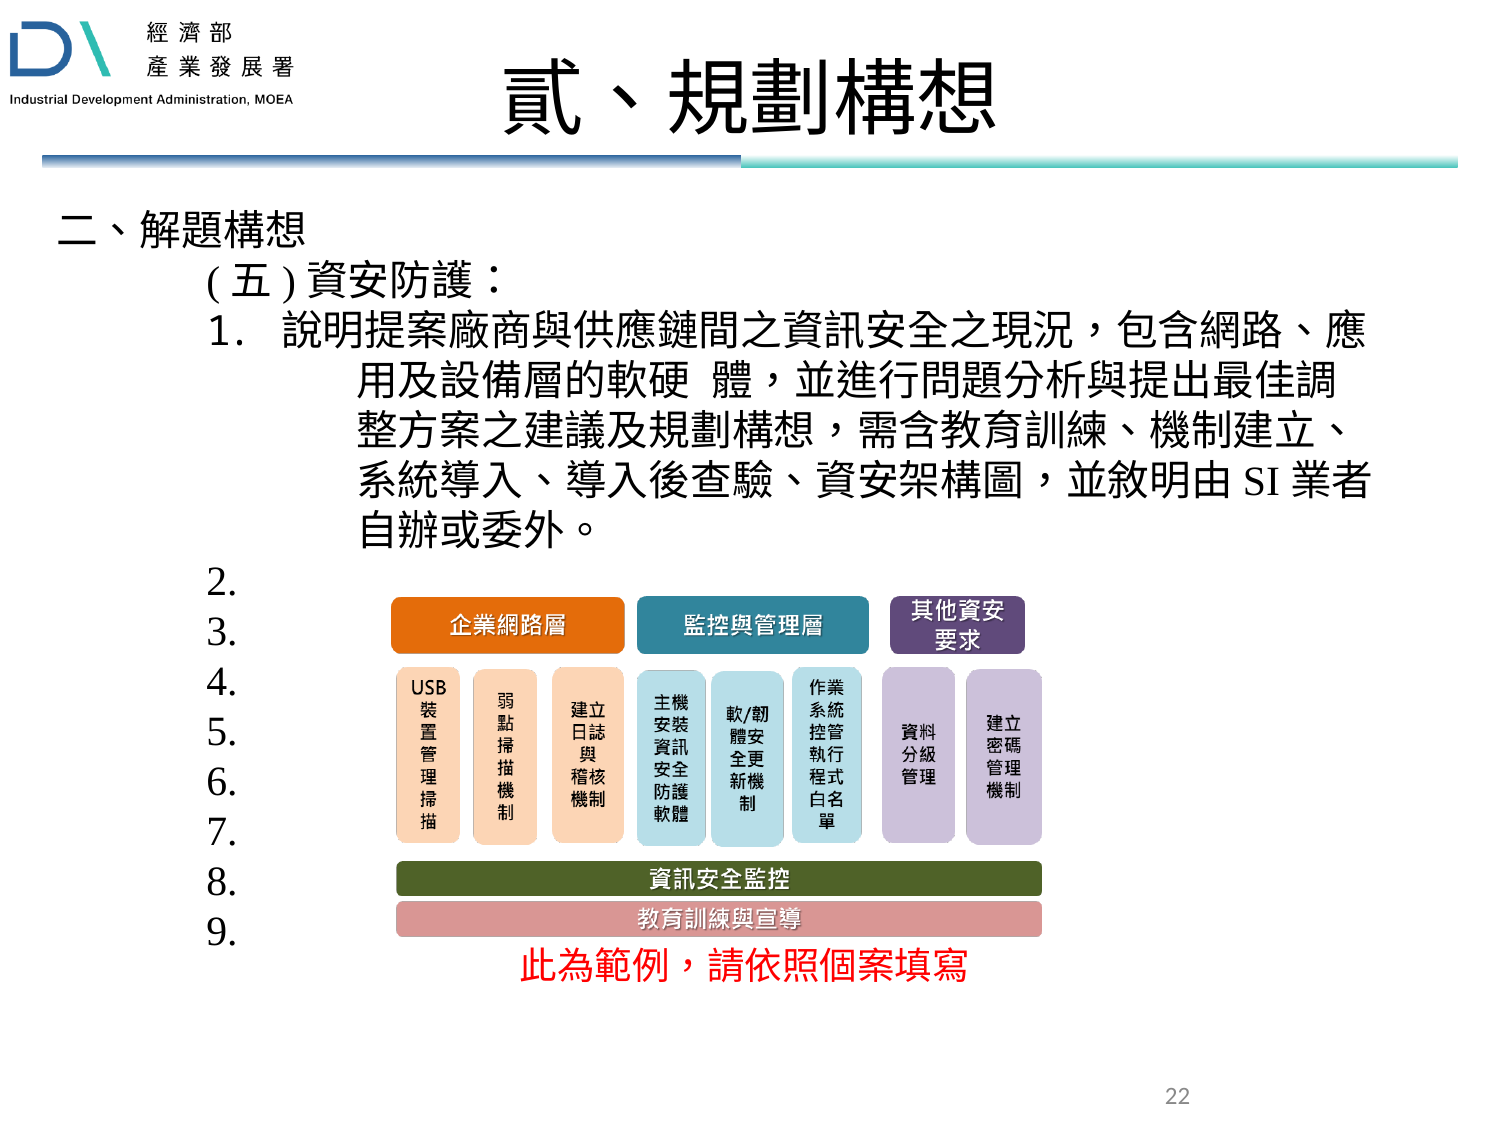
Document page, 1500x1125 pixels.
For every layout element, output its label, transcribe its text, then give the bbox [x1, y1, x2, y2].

text_box 22 [1149, 1065, 1500, 1125]
text_box 此為範例，請依照個案填寫 [504, 934, 1007, 1000]
text_box 二、解題構想 (五)資安防護： 說明提案廠商與供應鏈間之資訊安全之現況，包含網路、應用及設備層的軟硬 體，並進行問題分析與提出最佳調整方案之建議及規劃構想，需含教育訓練、機制建立、系統導入、導入後查驗、資安架構圖，並敘明由SI業者自辦或委外。 [41, 196, 1391, 1125]
title 貳、規劃構想 [75, 19, 1426, 171]
picture [391, 586, 1042, 951]
